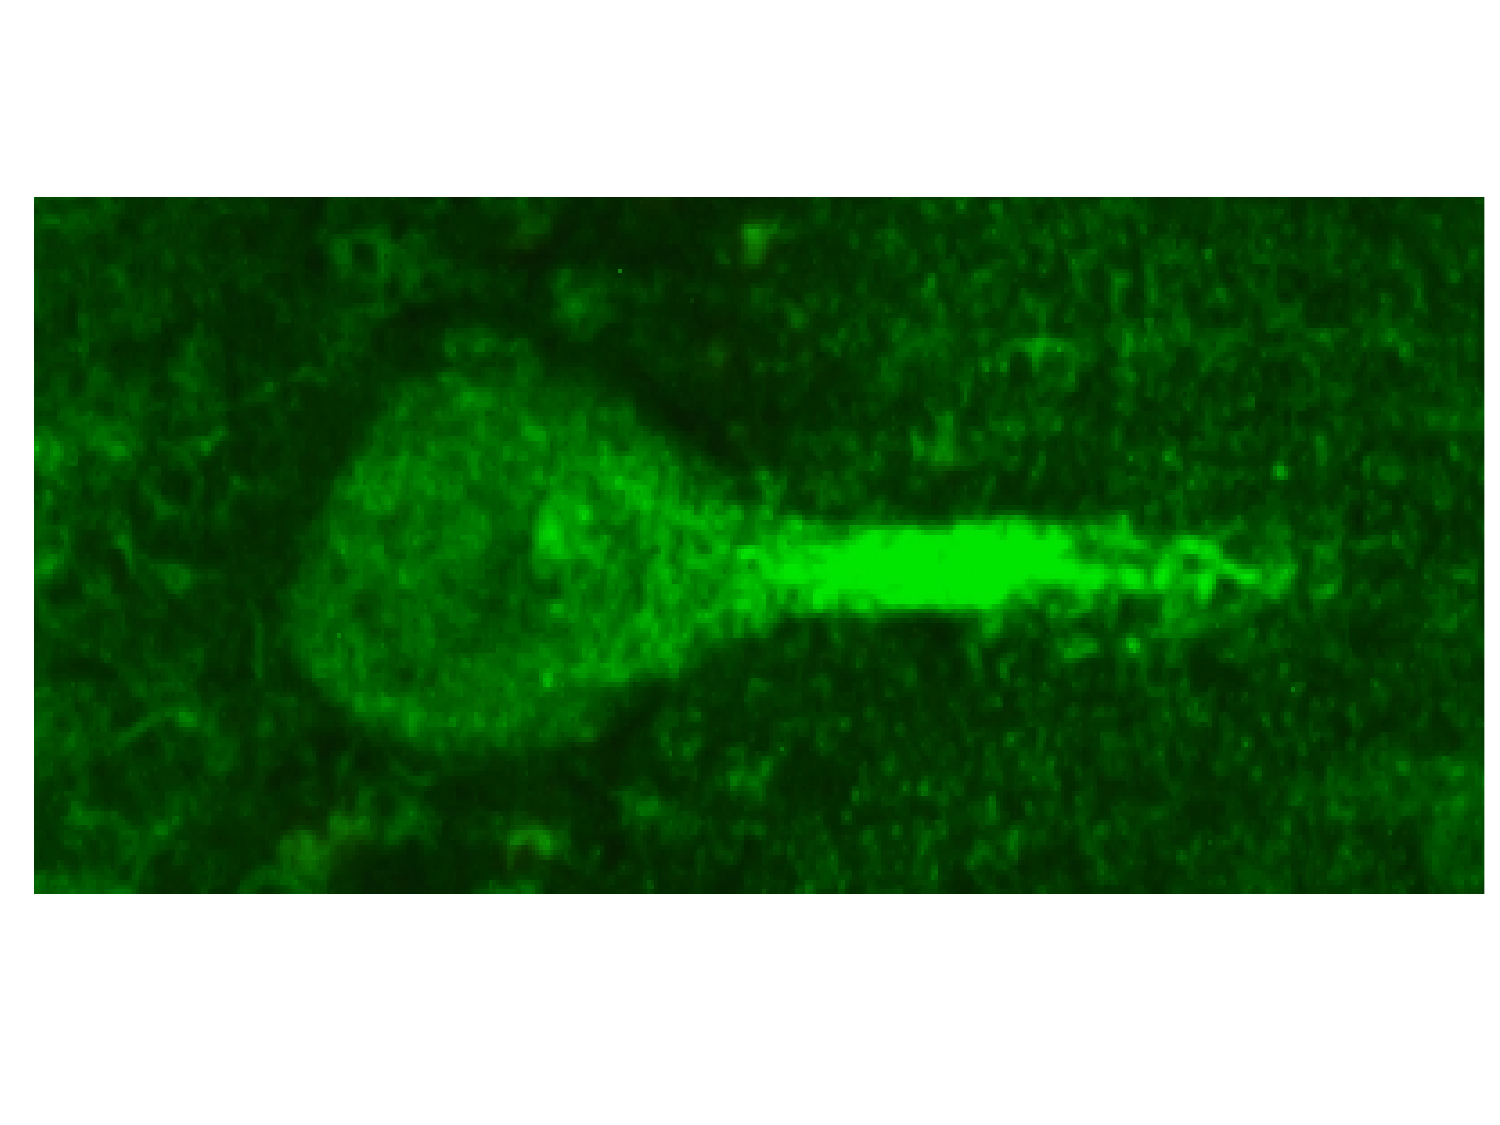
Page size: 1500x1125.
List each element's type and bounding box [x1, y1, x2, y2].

picture [34, 197, 1485, 894]
